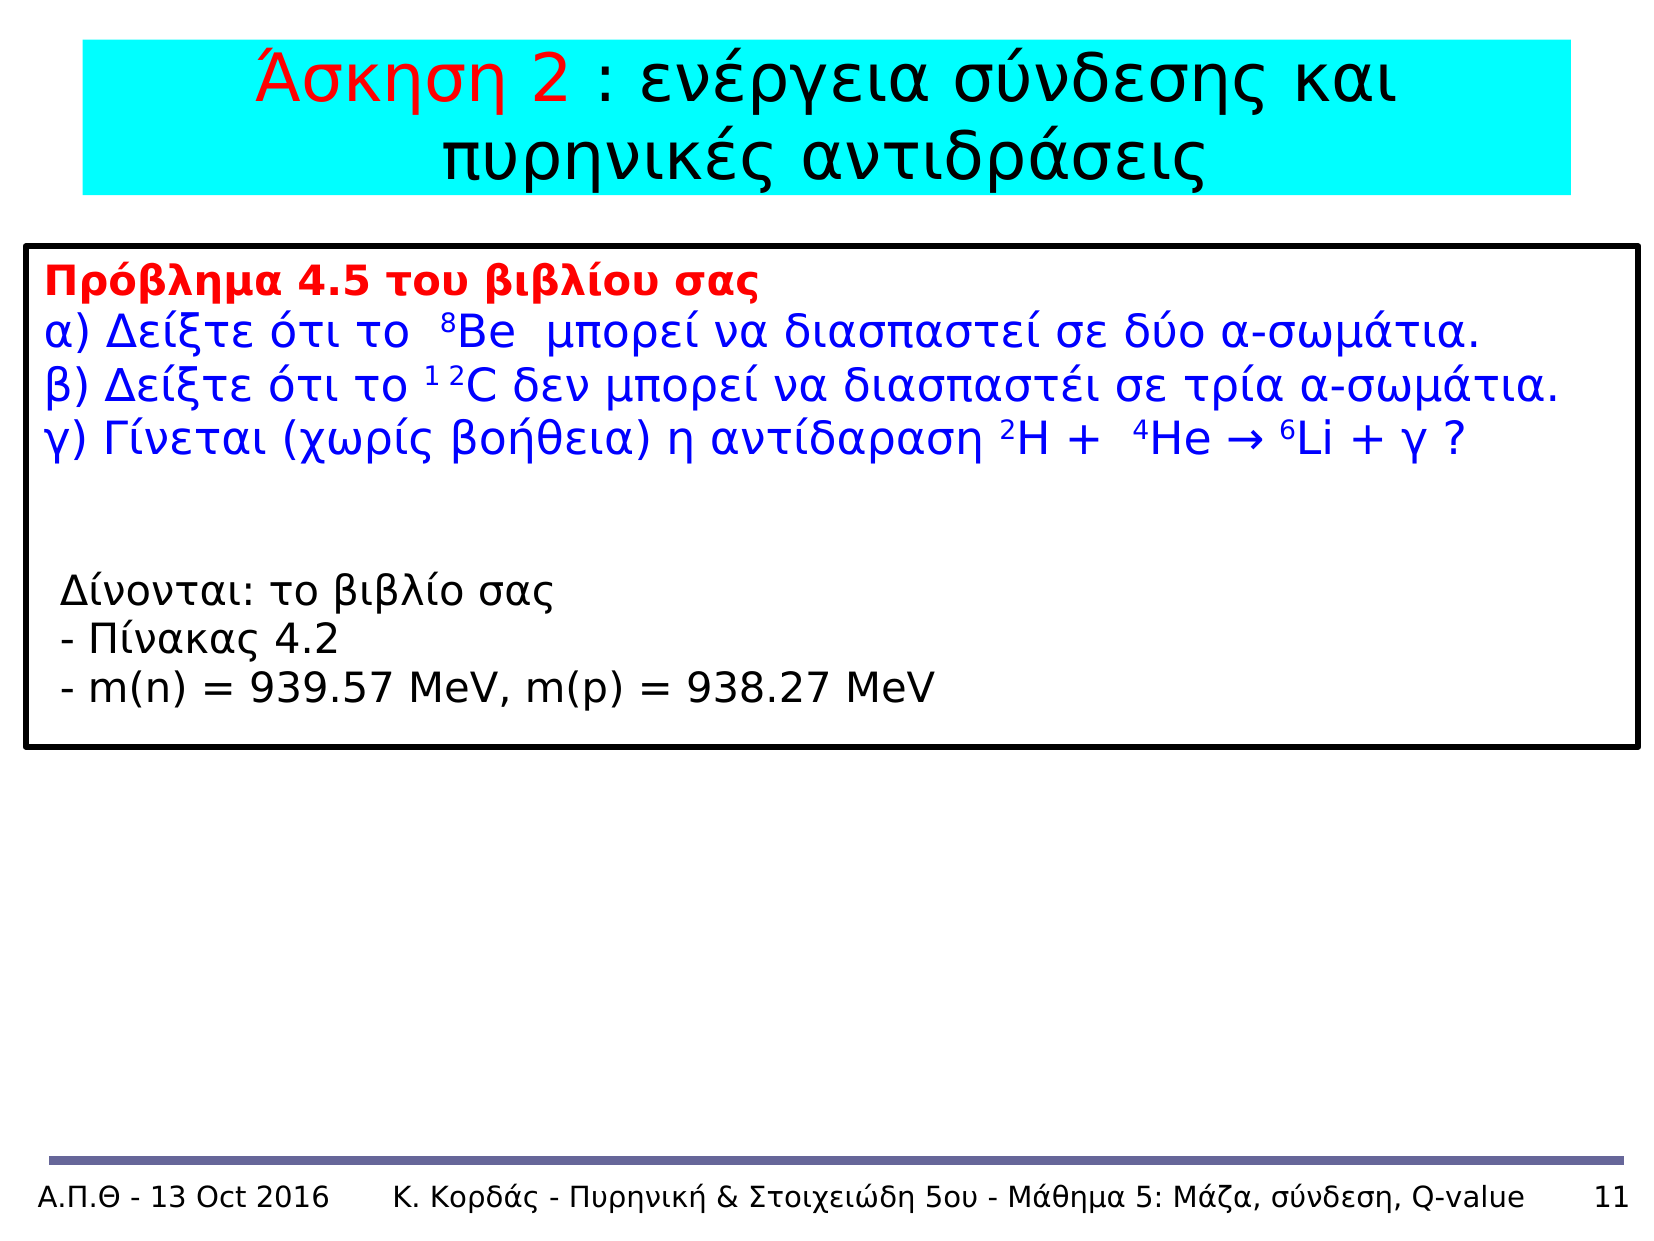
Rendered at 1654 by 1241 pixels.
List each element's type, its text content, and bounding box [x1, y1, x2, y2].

title Άσκηση 2 : ενέργεια σύνδεσης και πυρηνικές αντιδράσεις [82, 39, 1571, 196]
list [43, 556, 1619, 1240]
text_box Πρόβλημα 4.5 του βιβλίου σας α) Δείξτε ότι το 8Be μπορεί να διασπαστεί σε δύο α-σωμάτια. β) ∆είξτε ότι το 1 2C δεν μπορεί να διασπαστέι σε τρία α-σωμάτια. γ) Γίνεται (χωρίς βοήθεια) η αντίδαραση 2Η + 4Ηe → 6Li + γ ? Δίνονται: το βιβλίο σας - Πίνακας 4.2 - m(n) = 939.57 MeV, m(p) = 938.27 MeV [25, 246, 1639, 747]
